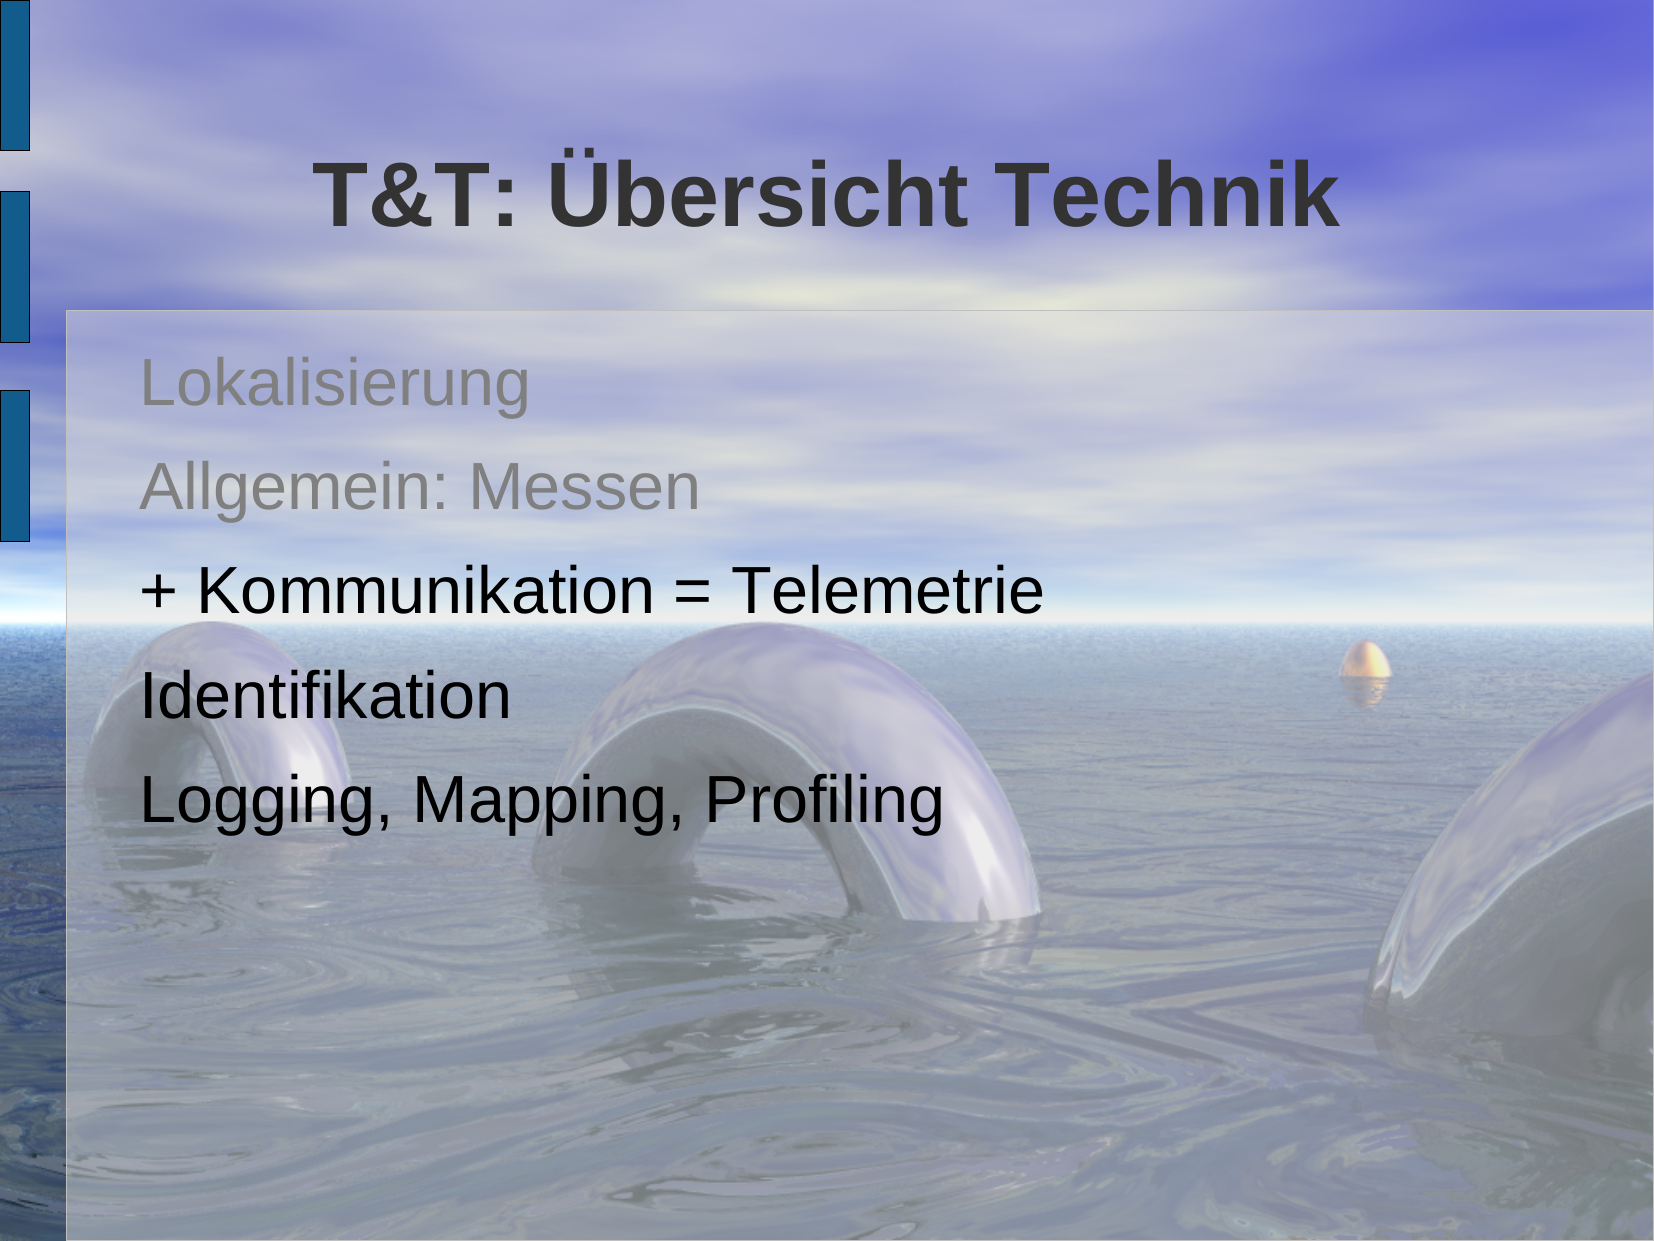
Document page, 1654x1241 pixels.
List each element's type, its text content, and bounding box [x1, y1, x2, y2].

picture [0, 0, 1654, 1241]
list Lokalisierung Allgemein: Messen + Kommunikation = Telemetrie Identifikation Logging, Mapping, Profiling [121, 344, 1534, 1127]
title T&T: Übersicht Technik [121, 91, 1534, 299]
